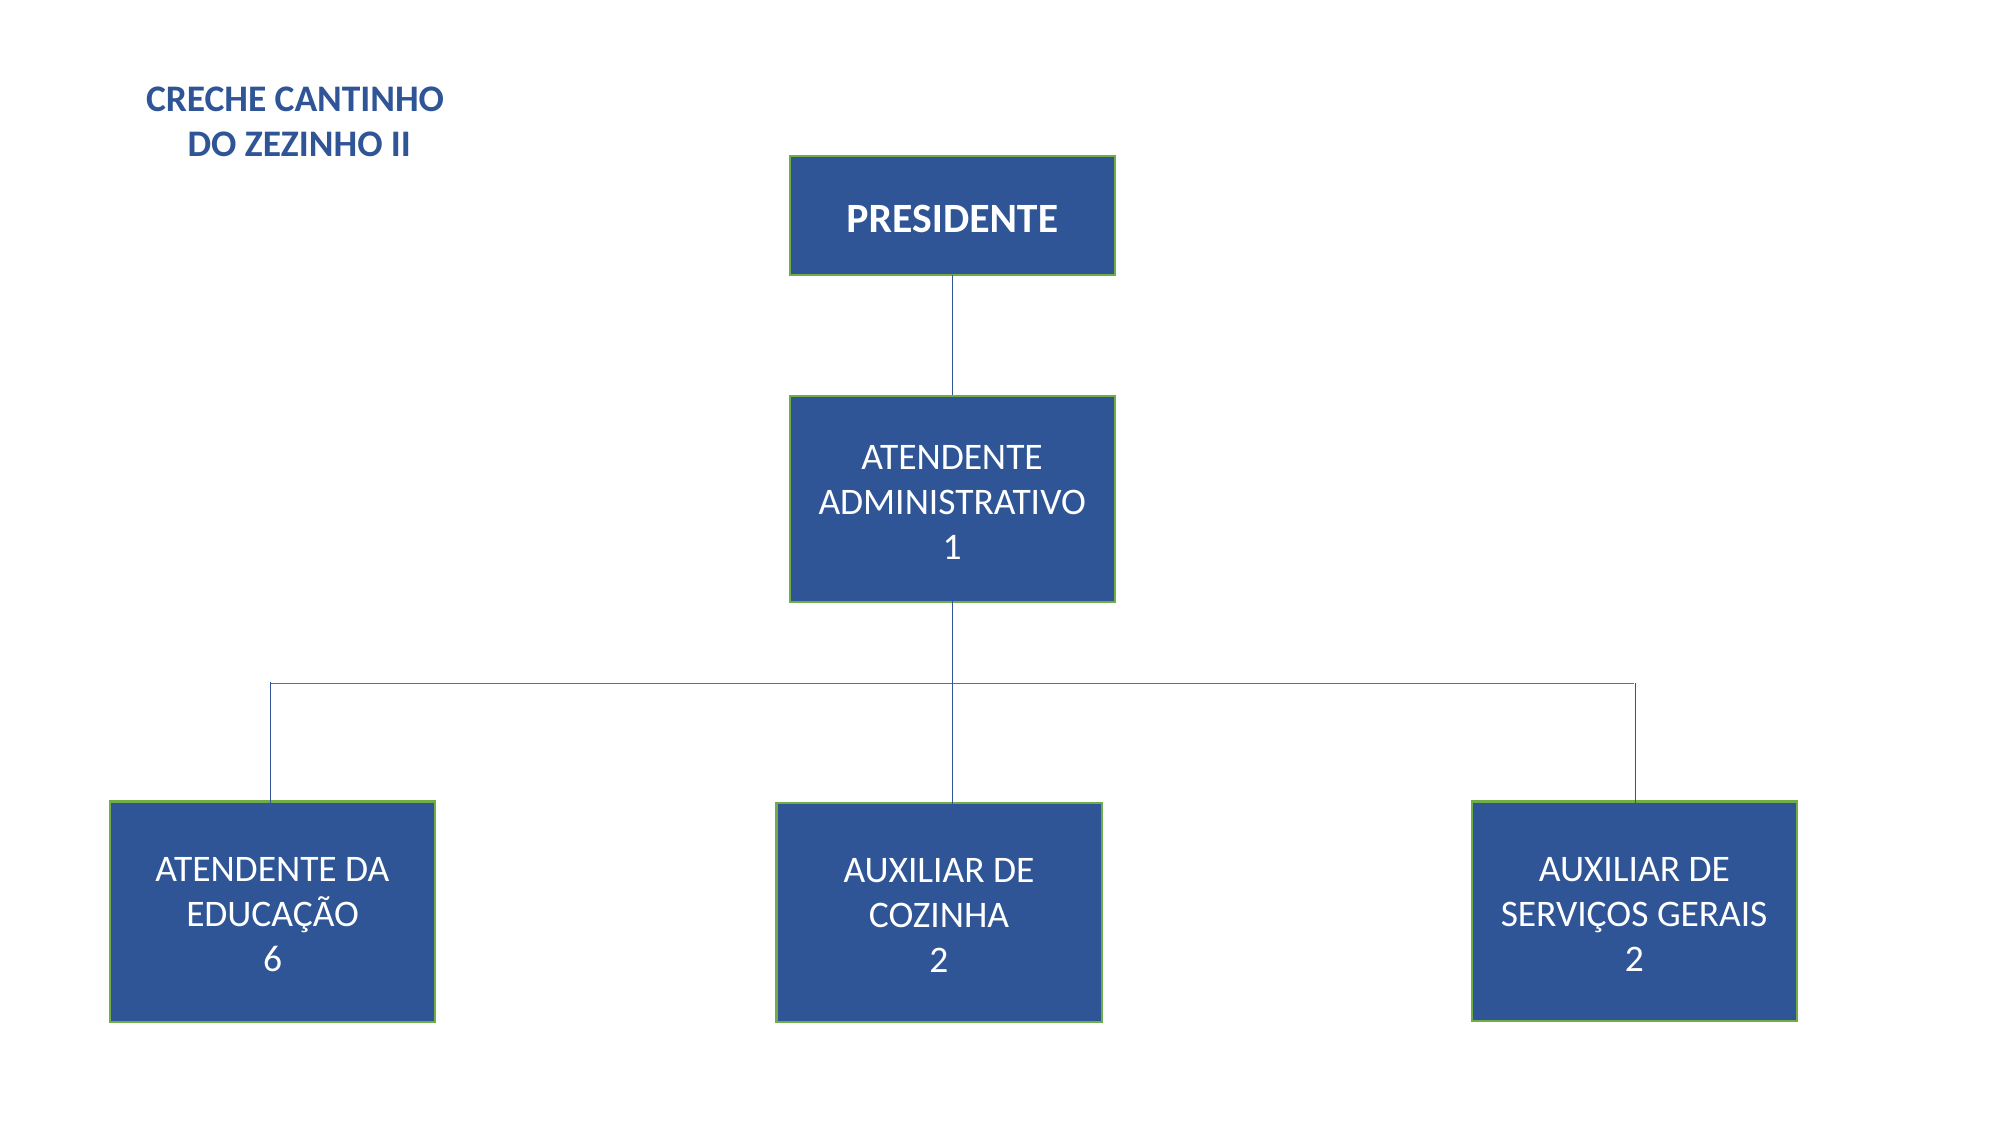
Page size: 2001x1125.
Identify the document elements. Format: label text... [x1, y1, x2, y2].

text_box AUXILIAR DE COZINHA 2 [777, 803, 1102, 1022]
text_box PRESIDENTE [790, 156, 1115, 275]
text_box ATENDENTE ADMINISTRATIVO 1 [790, 396, 1115, 602]
text_box CRECHE CANTINHO DO ZEZINHO II [101, 66, 497, 173]
text_box ATENDENTE DA EDUCAÇÃO 6 [110, 801, 435, 1022]
text_box AUXILIAR DE SERVIÇOS GERAIS 2 [1472, 801, 1797, 1021]
